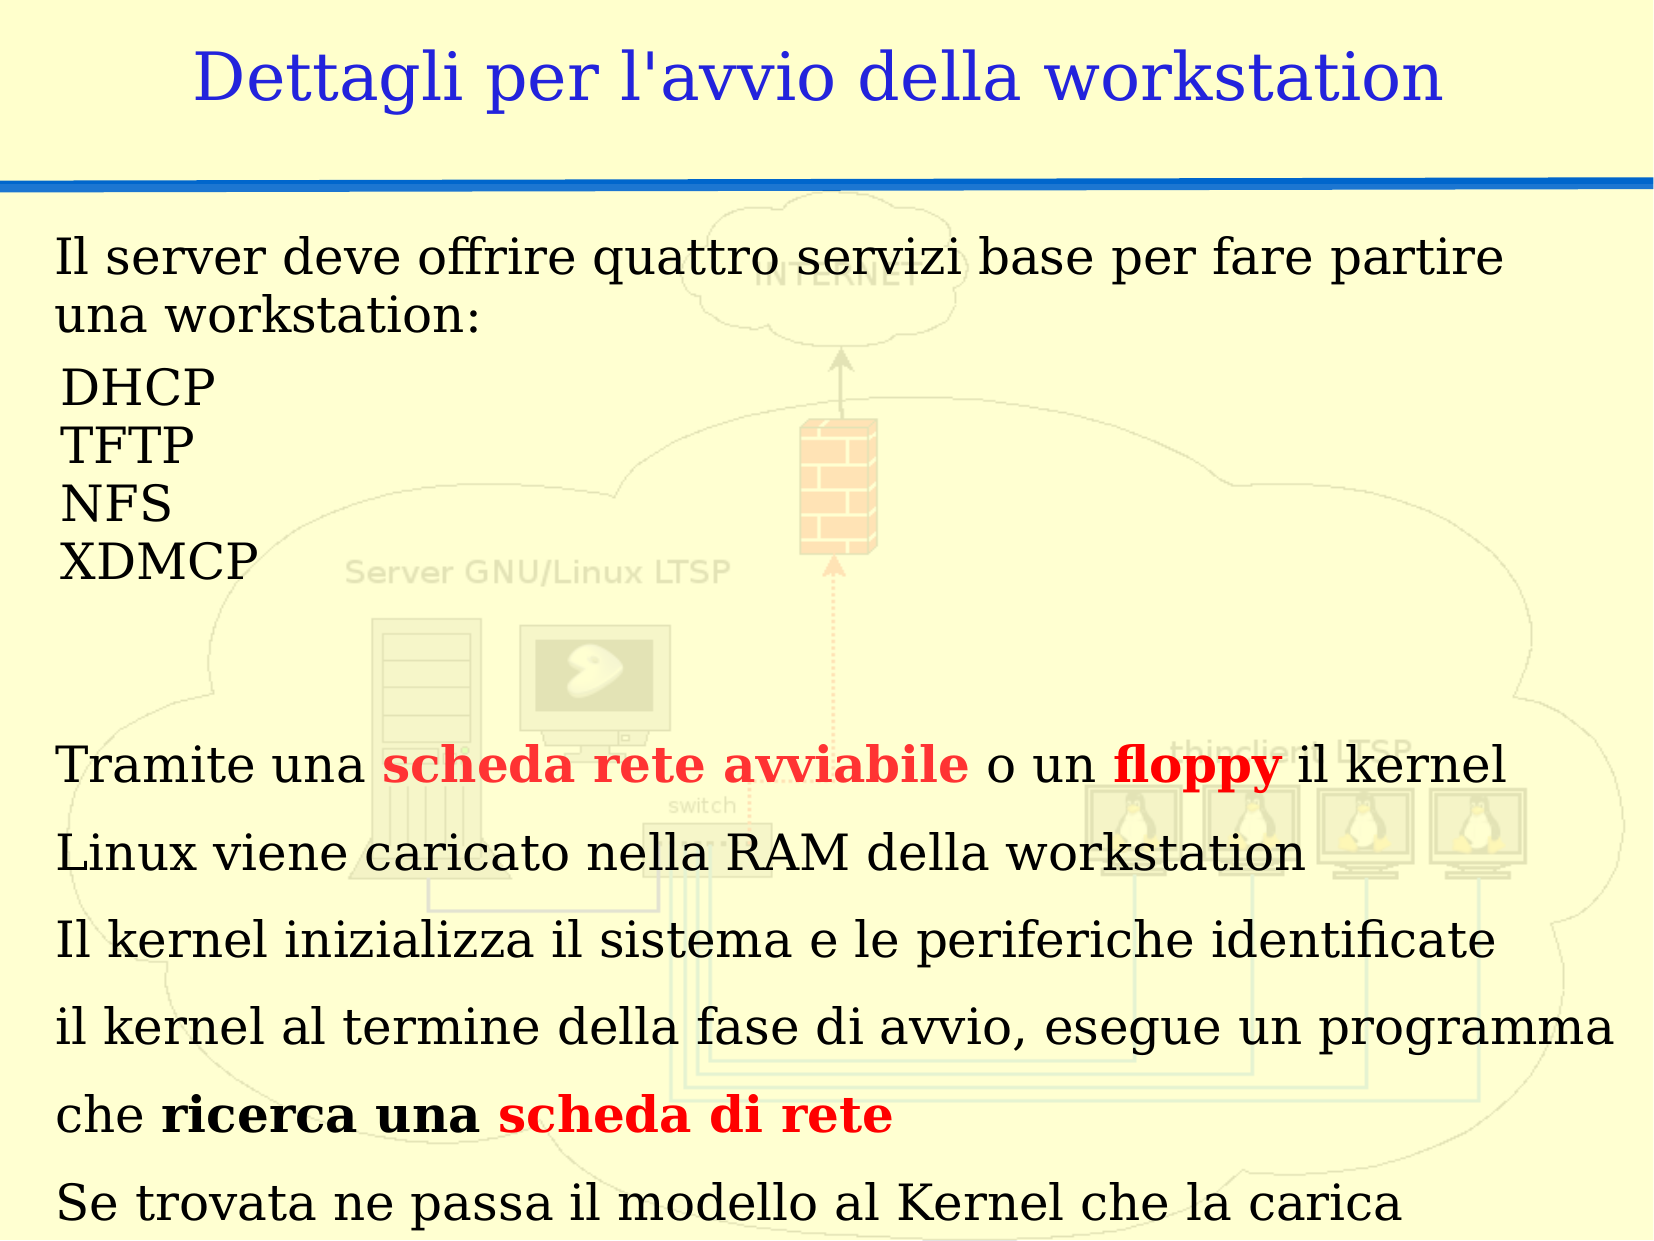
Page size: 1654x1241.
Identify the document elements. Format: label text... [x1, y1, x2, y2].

text_box Il server deve offrire quattro servizi base per fare partire una workstation: [54, 228, 1595, 345]
title Dettagli per l'avvio della workstation [113, 0, 1526, 156]
text_box Tramite una scheda rete avviabile o un floppy il kernel Linux viene caricato nella RAM della workstation Il kernel inizializza il sistema e le periferiche identificate il kernel al termine della fase di avvio, esegue un programma che ricerca una scheda di rete Se trovata ne passa il modello al Kernel che la carica [55, 706, 1630, 1203]
text_box DHCP TFTP NFS XDMCP [60, 358, 1207, 650]
picture [0, 184, 1654, 1241]
